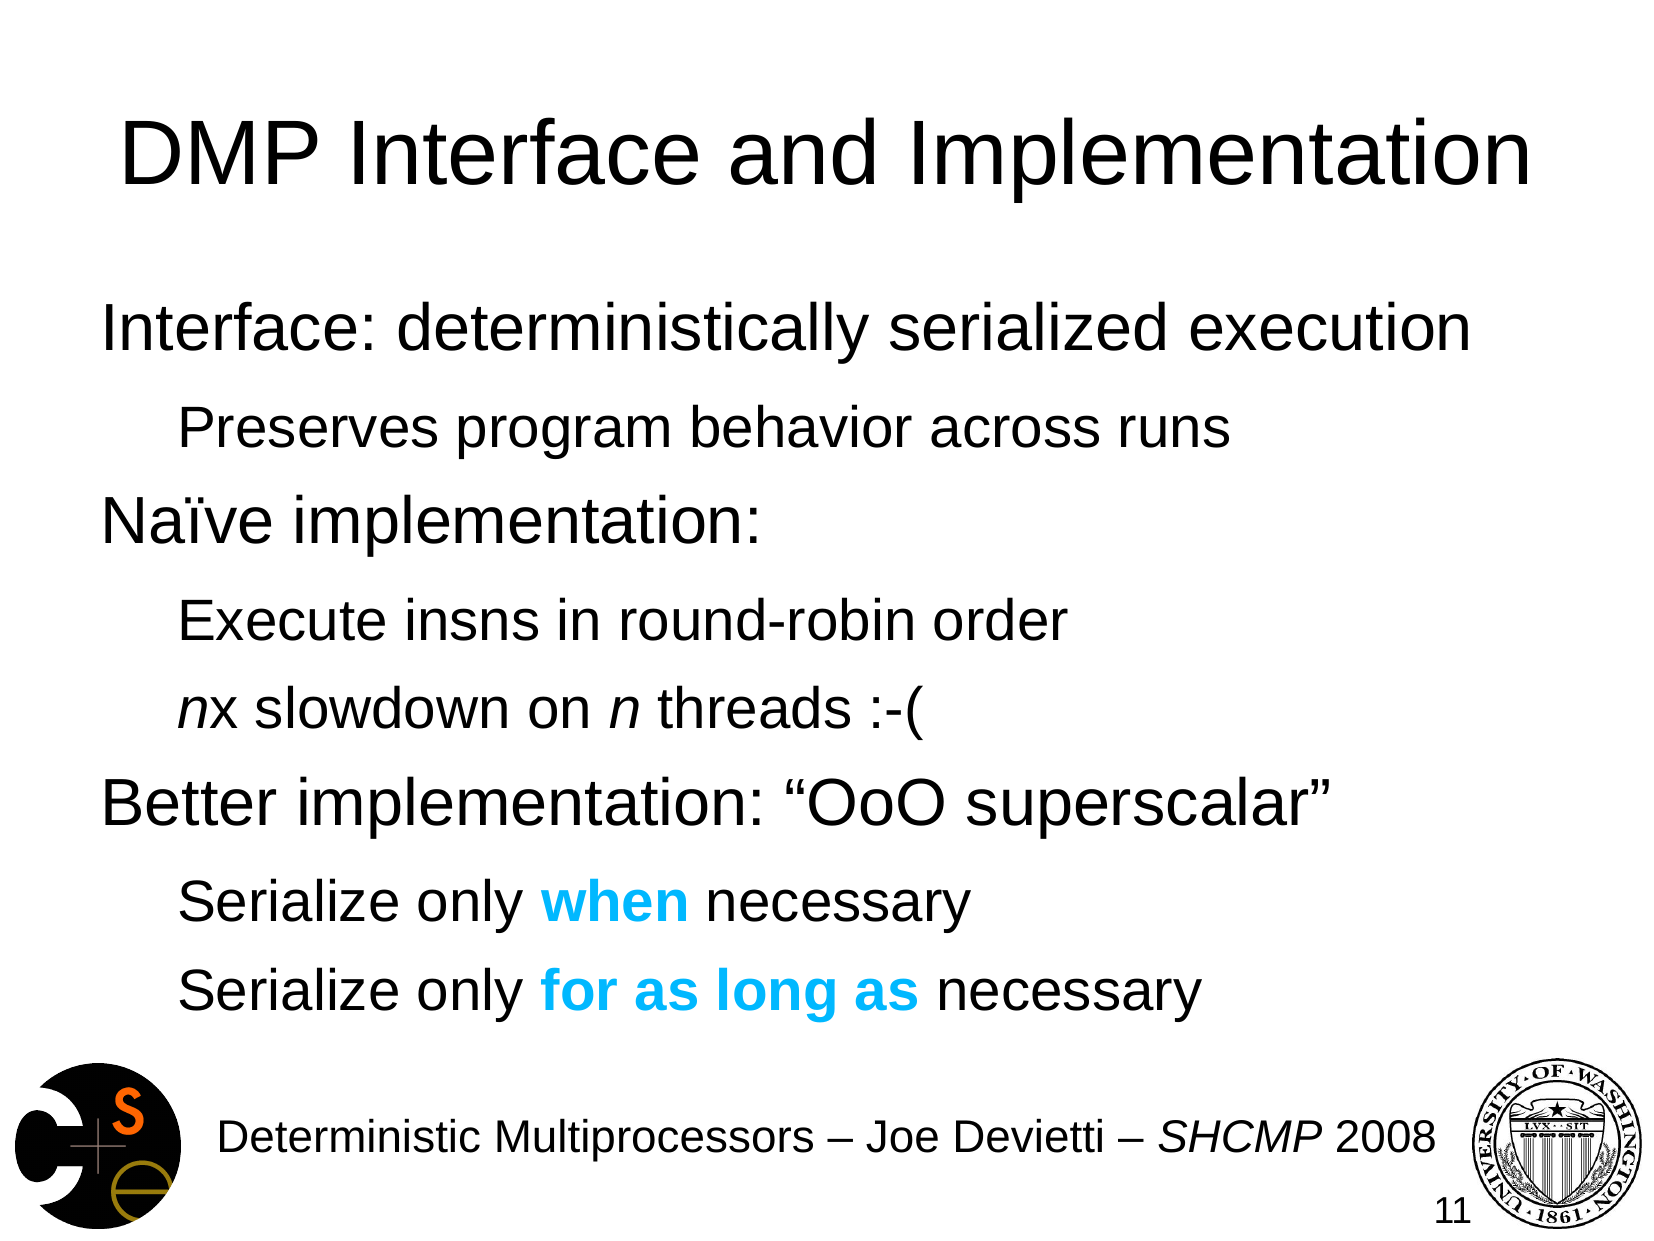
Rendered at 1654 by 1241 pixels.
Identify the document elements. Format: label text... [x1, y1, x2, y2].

title DMP Interface and Implementation [82, 49, 1571, 257]
picture [15, 1063, 181, 1229]
list Interface: deterministically serialized execution Preserves program behavior across runs Naïve implementation: Execute insns in round-robin order nx slowdown on n threads :-( Better implementation: “OoO superscalar” Serialize only when necessary Serialize only for as long as necessary [82, 290, 1654, 1094]
picture [1472, 1094, 1642, 1229]
